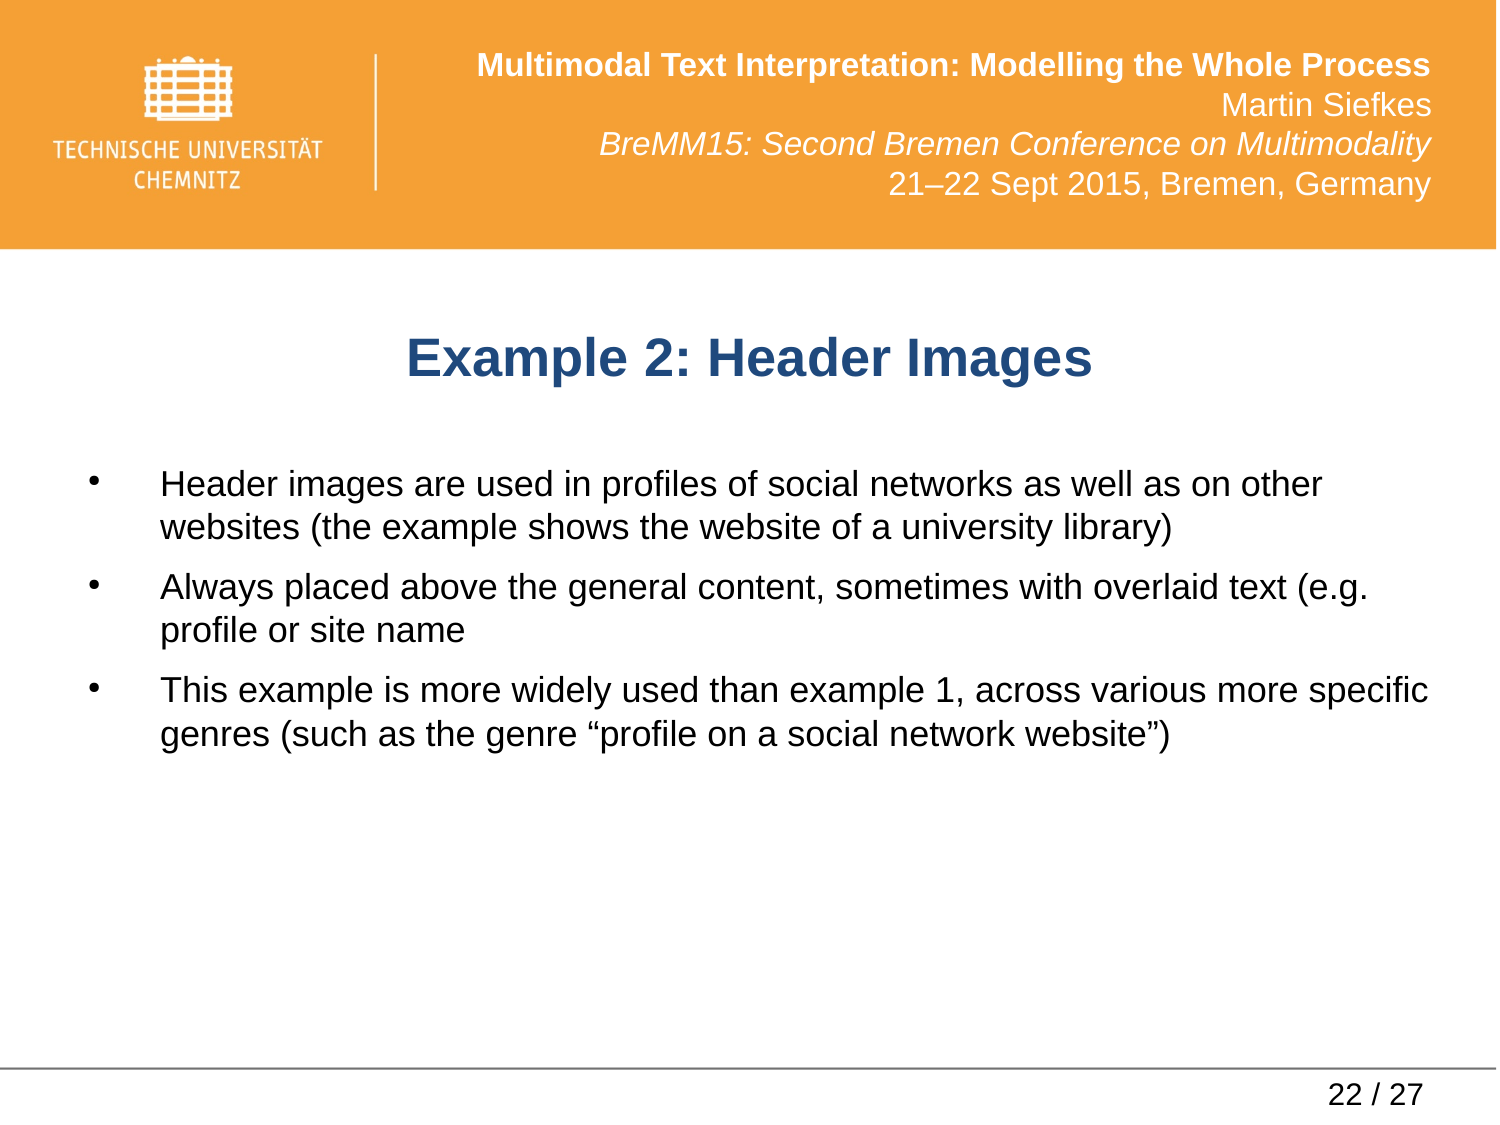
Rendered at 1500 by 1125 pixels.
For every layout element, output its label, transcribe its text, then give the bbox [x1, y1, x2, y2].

list Header images are used in profiles of social networks as well as on other websites (the example shows the website of a university library) Always placed above the general content, sometimes with overlaid text (e.g. profile or site name This example is more widely used than example 1, across various more specific genres (such as the genre “profile on a social network website”) [75, 460, 1453, 756]
text_box Example 2: Header Images [59, 314, 1441, 449]
text_box <Foliennummer> / 27 [1162, 1069, 1500, 1120]
picture [0, 0, 1497, 1125]
list [419, 45, 774, 197]
